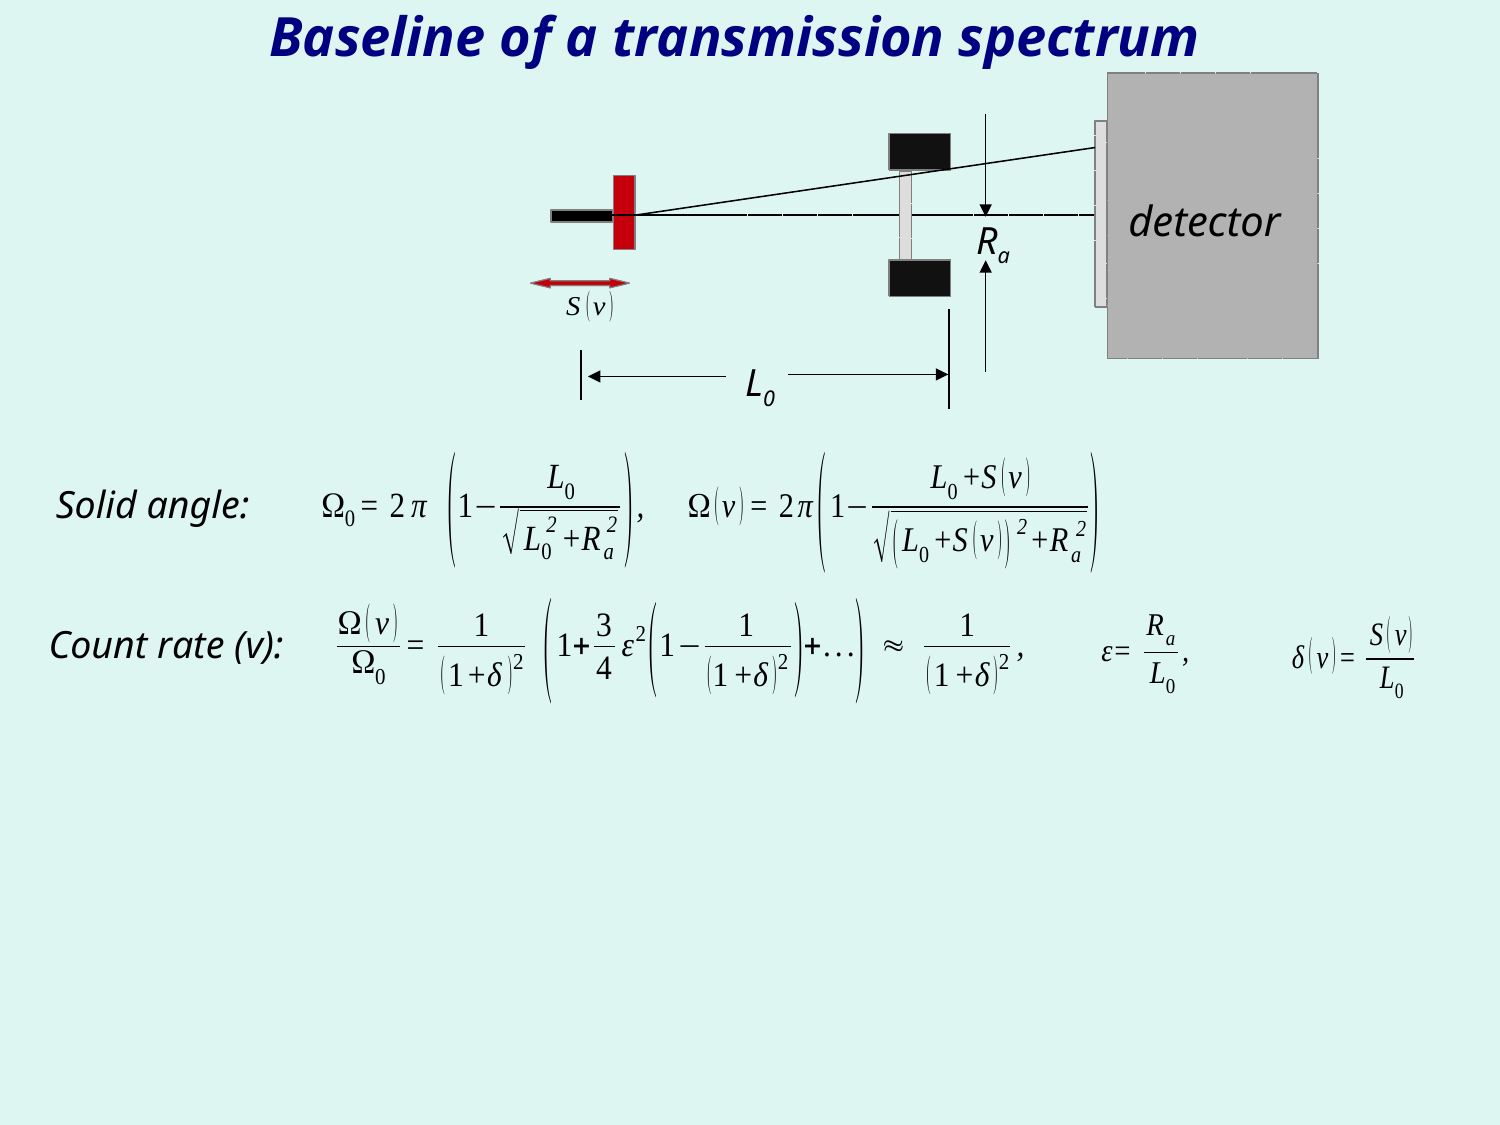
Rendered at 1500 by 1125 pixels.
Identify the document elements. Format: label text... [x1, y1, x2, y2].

chart [1094, 608, 1200, 697]
chart [1285, 614, 1426, 704]
text_box [1095, 99, 1318, 359]
text_box Count rate (v): [33, 613, 297, 674]
text_box Ra [961, 209, 1040, 282]
text_box L0 [730, 351, 806, 425]
text_box [530, 278, 630, 288]
chart [327, 596, 1036, 706]
text_box [889, 176, 951, 297]
text_box [551, 175, 636, 250]
chart [313, 450, 655, 571]
text_box Baseline of a transmission spectrum [12, 0, 1471, 99]
chart [558, 289, 624, 324]
text_box Solid angle: [41, 473, 265, 534]
text_box detector [1113, 187, 1307, 268]
text_box [889, 133, 951, 175]
chart [680, 450, 1111, 576]
